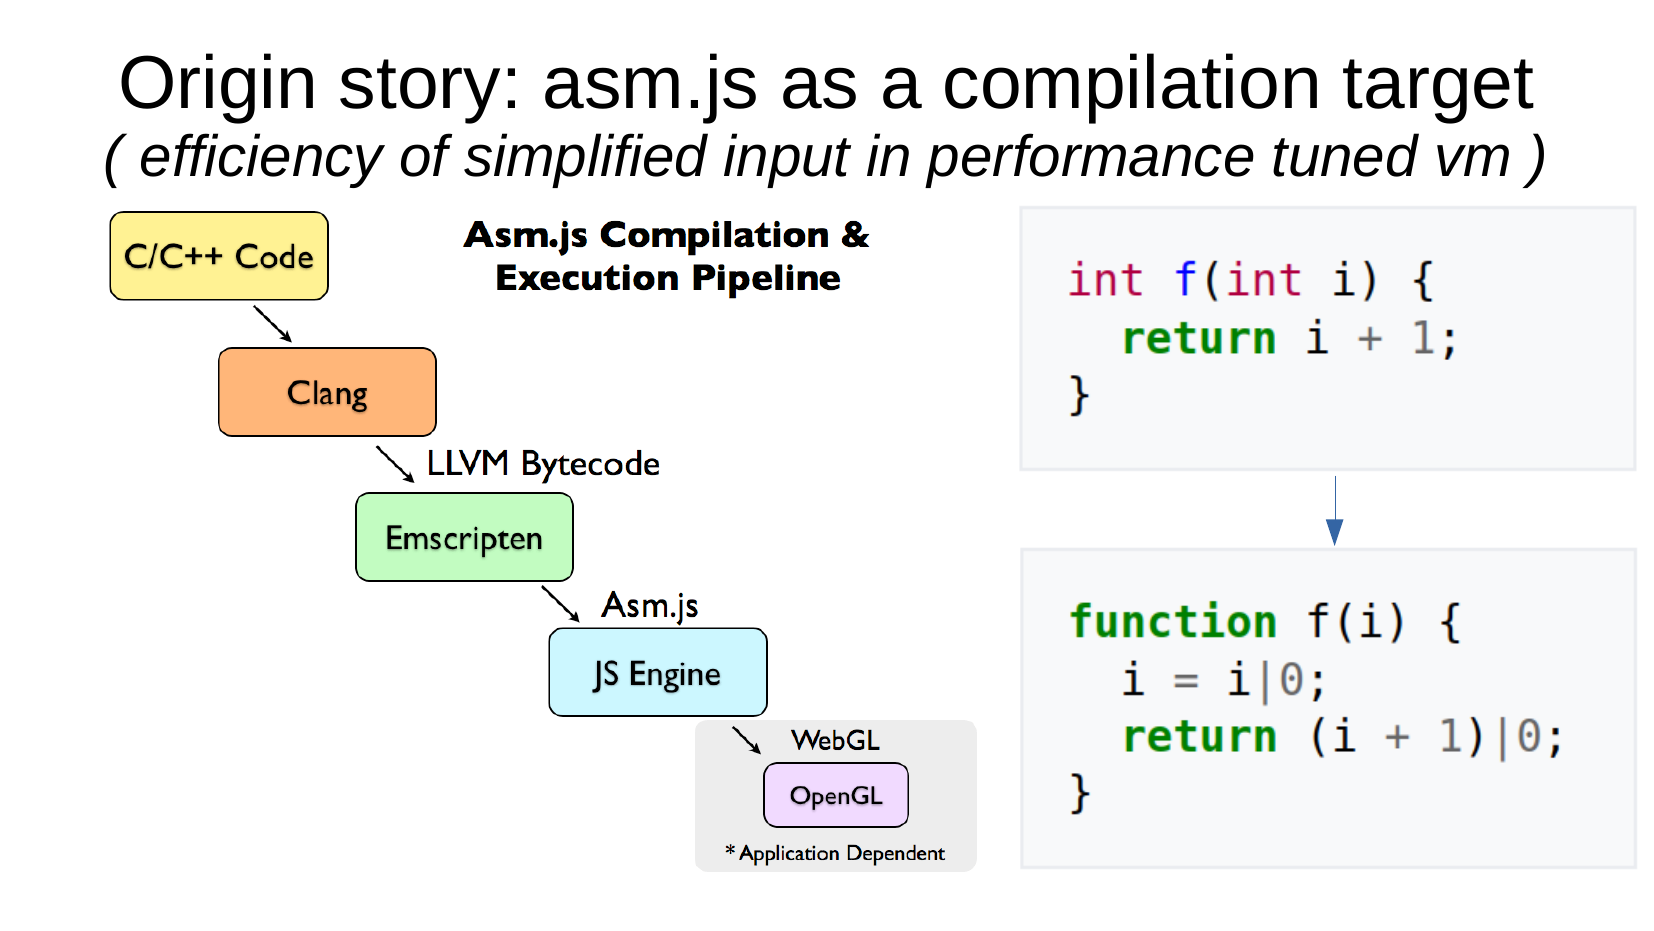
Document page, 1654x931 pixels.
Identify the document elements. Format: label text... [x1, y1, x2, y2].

picture [1019, 545, 1642, 875]
picture [80, 199, 981, 875]
title Origin story: asm.js as a compilation target ( efficiency of simplified input in performance tuned vm ) [82, 37, 1571, 193]
picture [1015, 200, 1643, 476]
